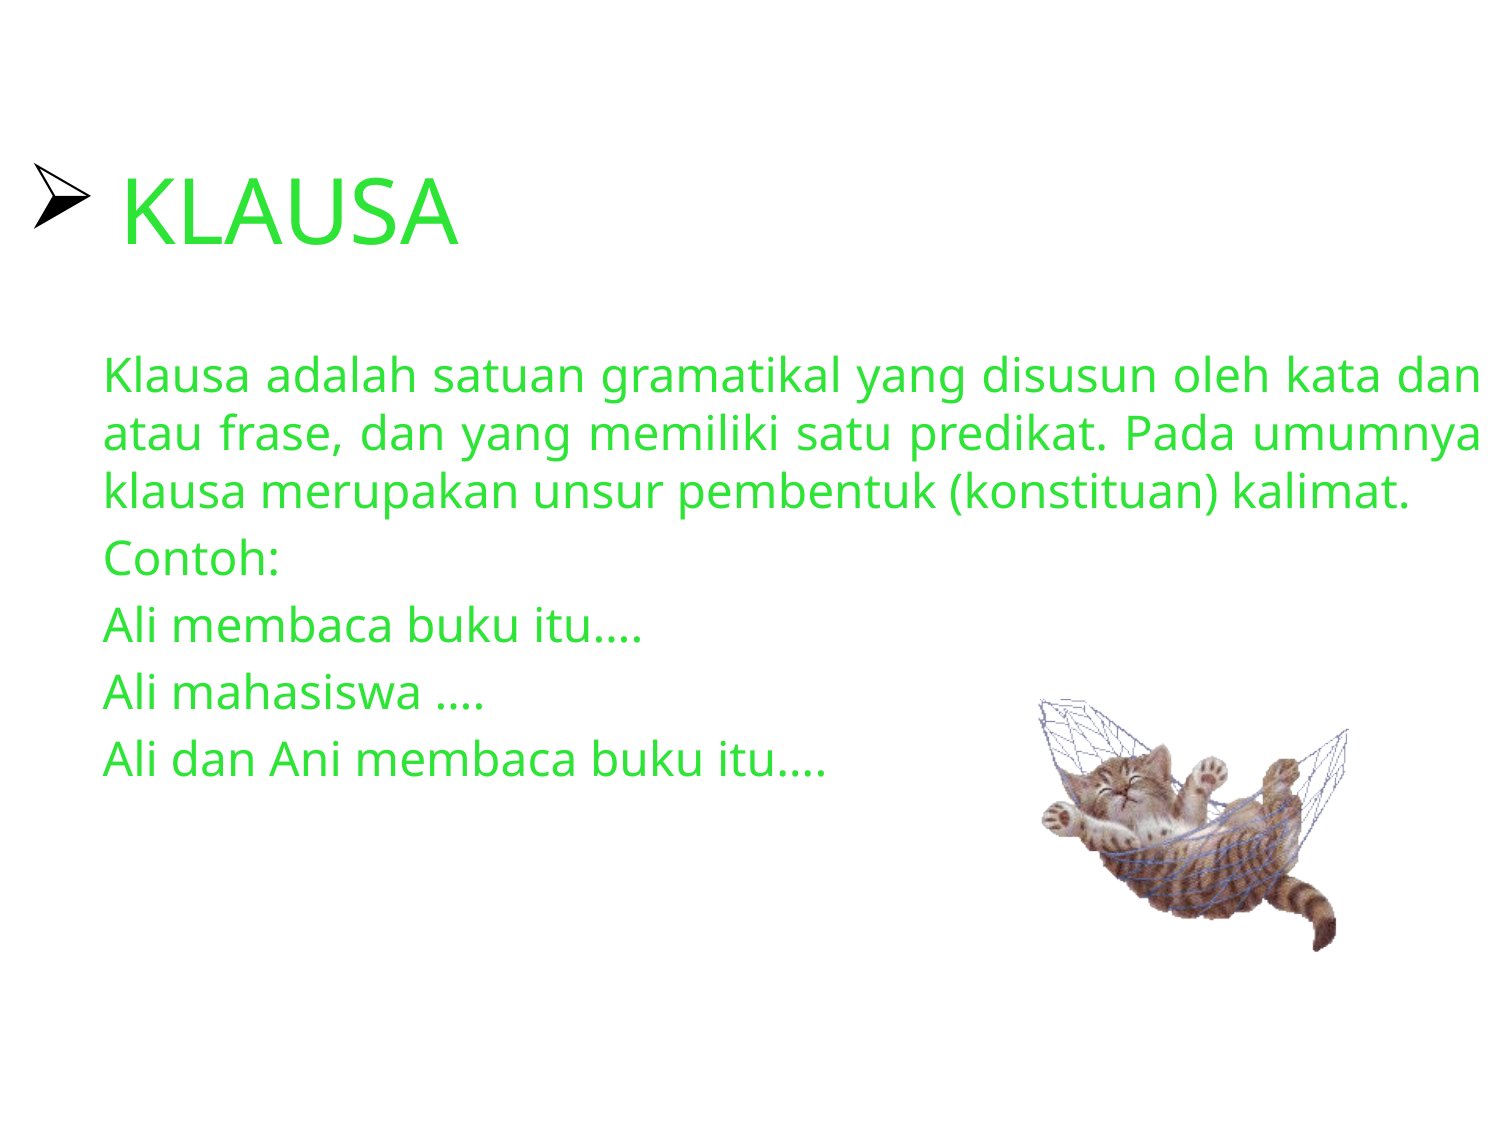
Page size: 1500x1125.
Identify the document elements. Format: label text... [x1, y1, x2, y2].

subtitle Klausa adalah satuan gramatikal yang disusun oleh kata dan atau frase, dan yang memiliki satu predikat. Pada umumnya klausa merupakan unsur pembentuk (konstituan) kalimat. Contoh: Ali membaca buku itu…. Ali mahasiswa …. Ali dan Ani membaca buku itu…. [87, 337, 1500, 825]
picture [1037, 699, 1349, 957]
title KLAUSA [0, 87, 487, 329]
